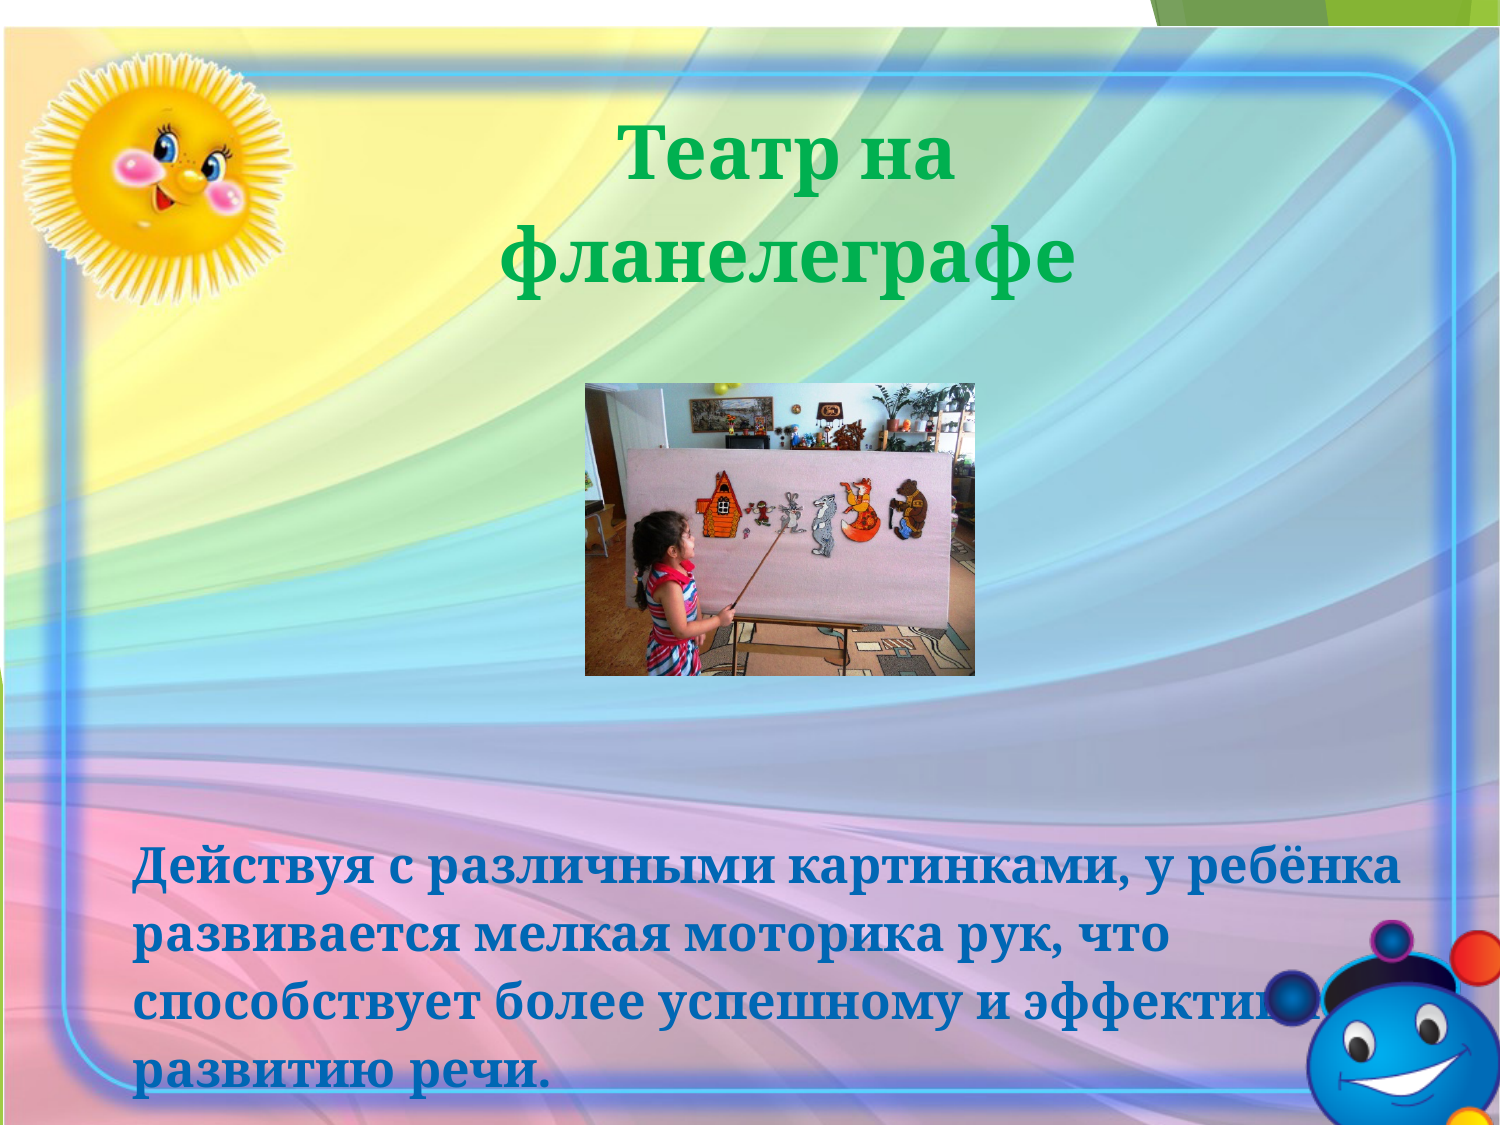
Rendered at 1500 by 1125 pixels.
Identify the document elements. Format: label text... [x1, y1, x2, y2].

text_box Театр на фланелеграфе [341, 92, 1235, 199]
picture [3, 26, 1500, 1125]
text_box Действуя с различными картинками, у ребёнка развивается мелкая моторика рук, что способствует более успешному и эффективному развитию речи. [118, 822, 1459, 1034]
